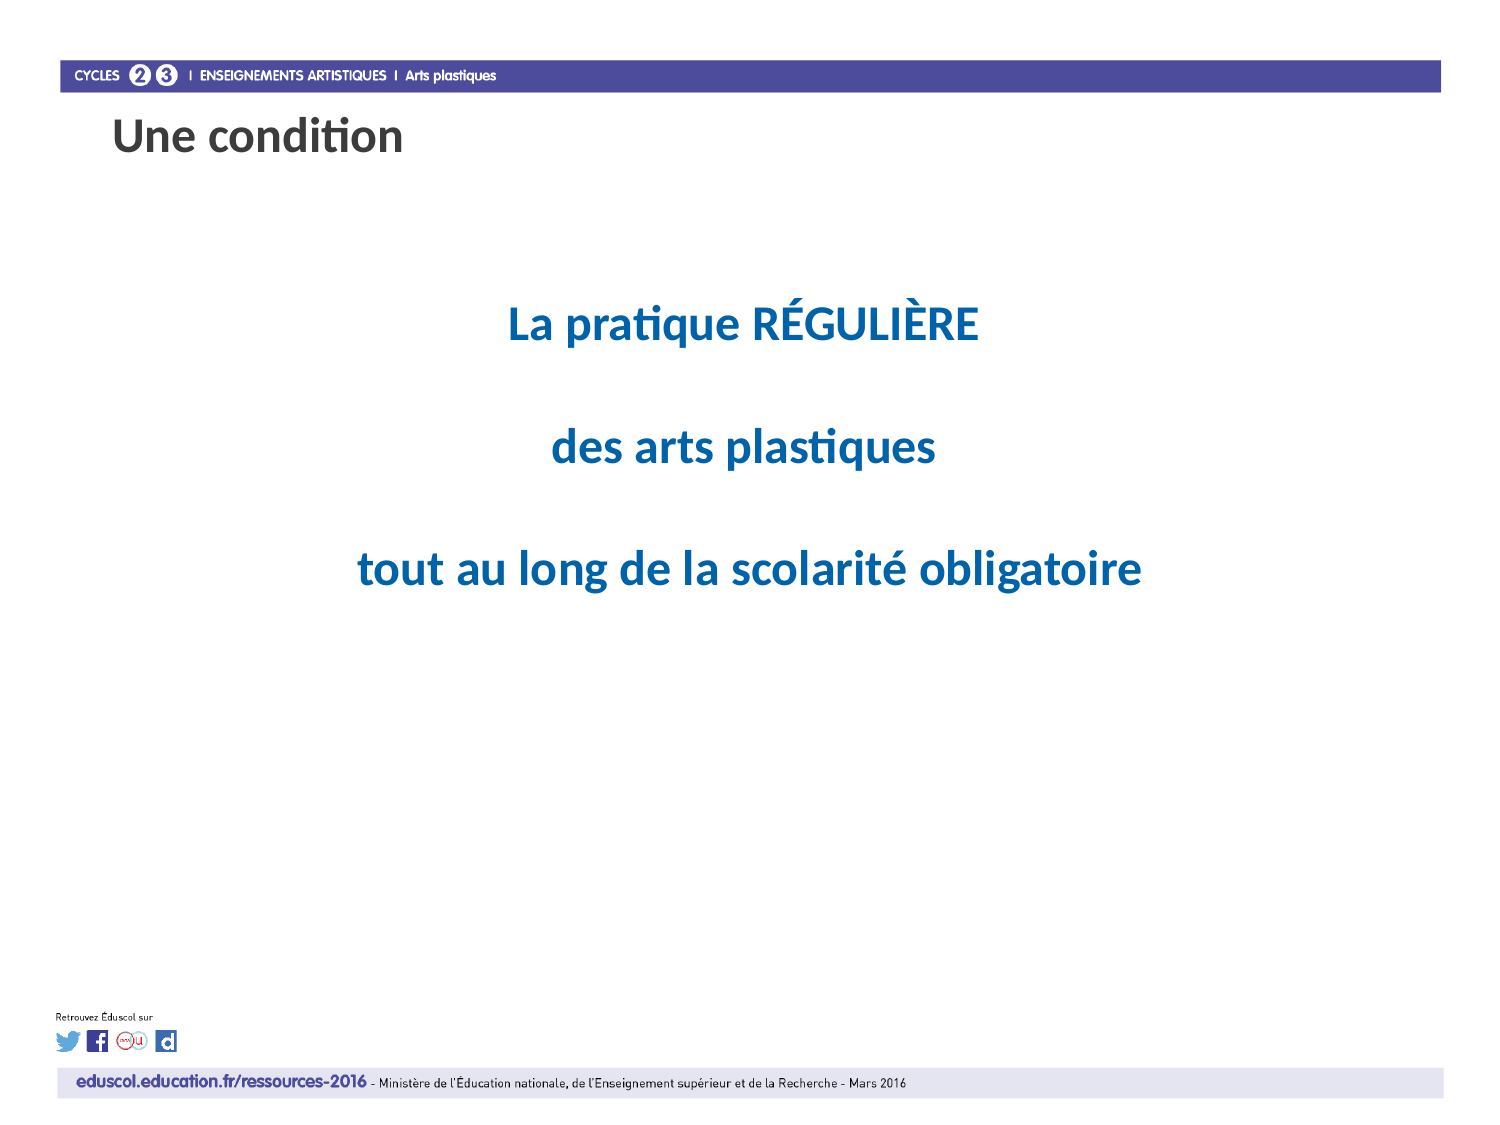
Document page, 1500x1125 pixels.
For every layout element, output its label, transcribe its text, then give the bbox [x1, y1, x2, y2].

picture [0, 1008, 1500, 1125]
list La pratique RÉGULIÈRE des arts plastiques tout au long de la scolarité obligatoire [112, 290, 1388, 988]
picture [0, 0, 1500, 95]
title Une condition [112, 95, 1388, 244]
